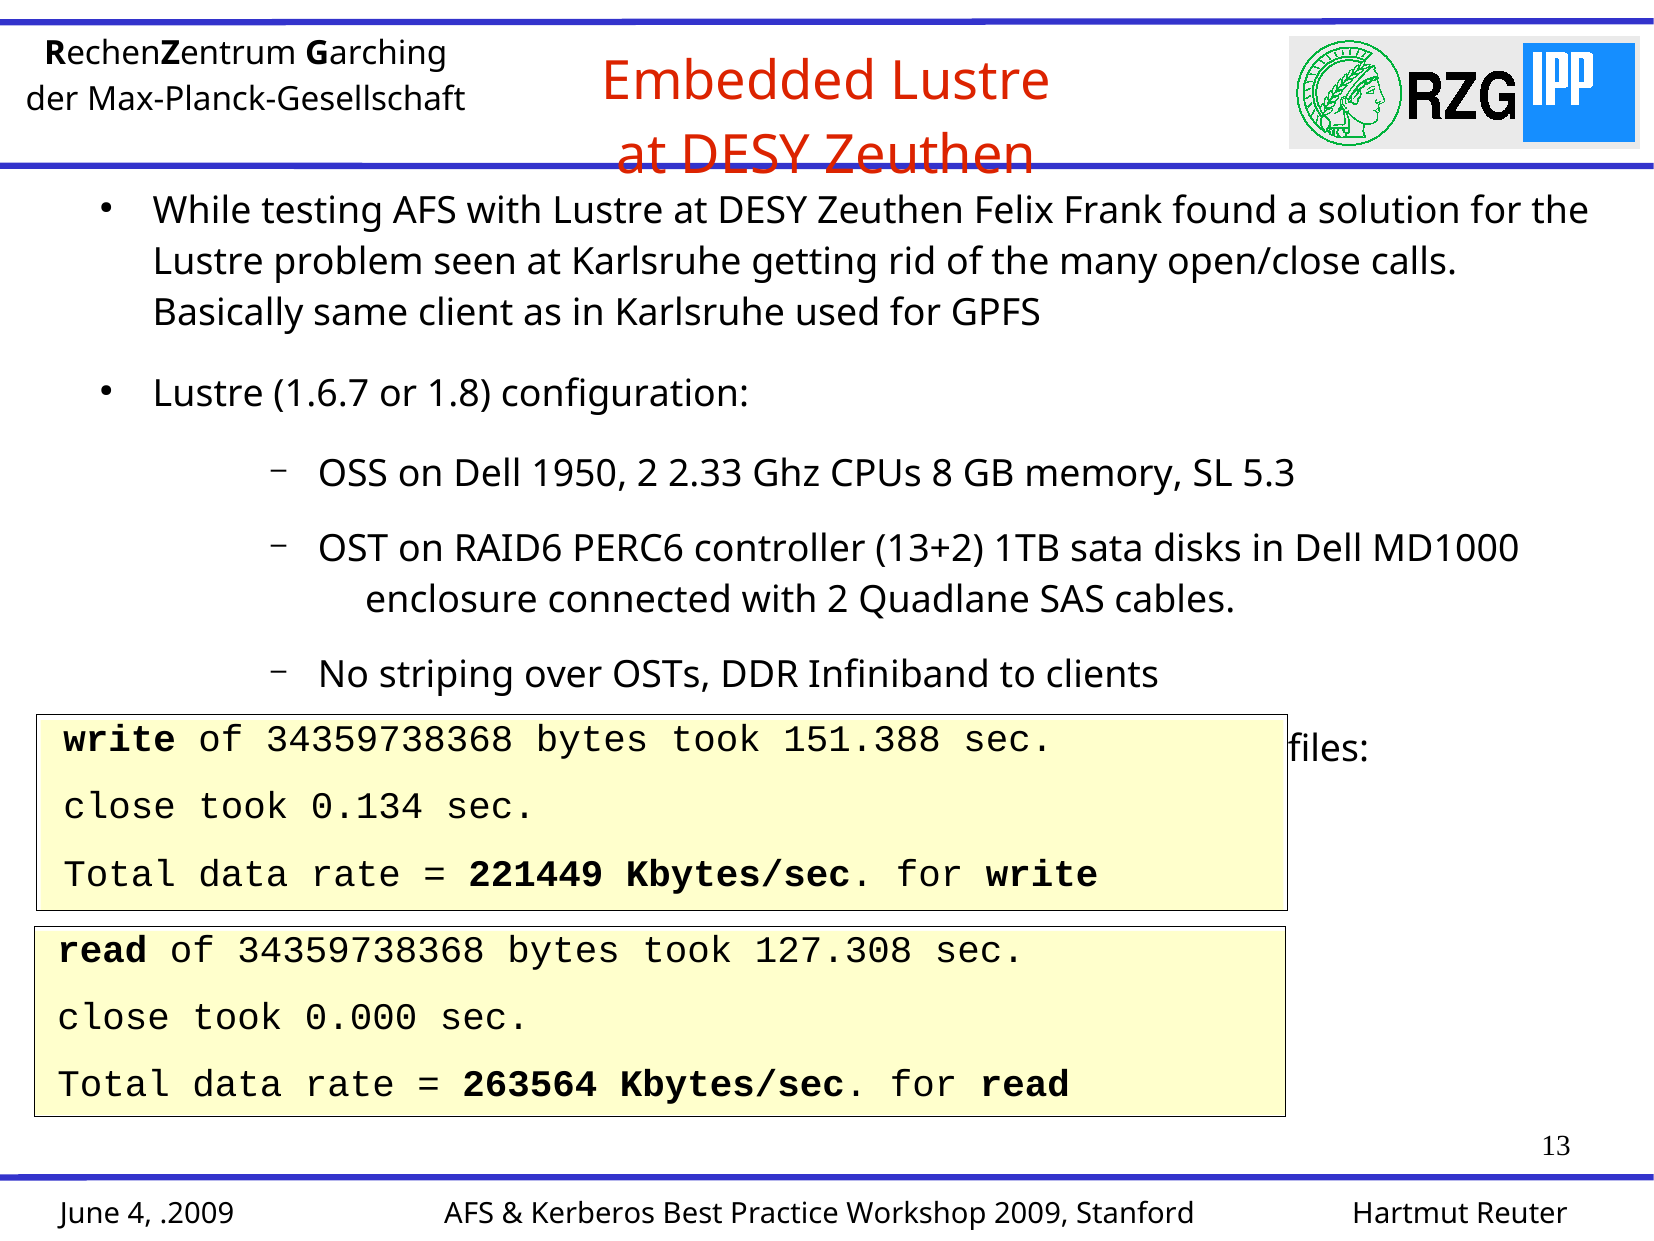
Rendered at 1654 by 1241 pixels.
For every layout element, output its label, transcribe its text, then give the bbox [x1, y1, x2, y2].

text_box Embedded Lustre at DESY Zeuthen [0, 33, 1654, 171]
text_box write of 34359738368 bytes took 151.388 sec. close took 0.134 sec. Total data rate = 221449 Kbytes/sec. for write [40, 720, 1284, 910]
text_box read of 34359738368 bytes took 127.308 sec. close took 0.000 sec. Total data rate = 263564 Kbytes/sec. for read [35, 930, 1285, 1115]
list While testing AFS with Lustre at DESY Zeuthen Felix Frank found a solution for the Lustre problem seen at Karlsruhe getting rid of the many open/close calls. Basically same client as in Karlsruhe used for GPFS Lustre (1.6.7 or 1.8) configuration: OSS on Dell 1950, 2 2.33 Ghz CPUs 8 GB memory, SL 5.3 OST on RAID6 PERC6 controller (13+2) 1TB sata disks in Dell MD1000 enclosure connected with 2 Quadlane SAS cables. No striping over OSTs, DDR Infiniband to clients Felix tested the performance with sequential write/read of large files: [67, 130, 1632, 691]
